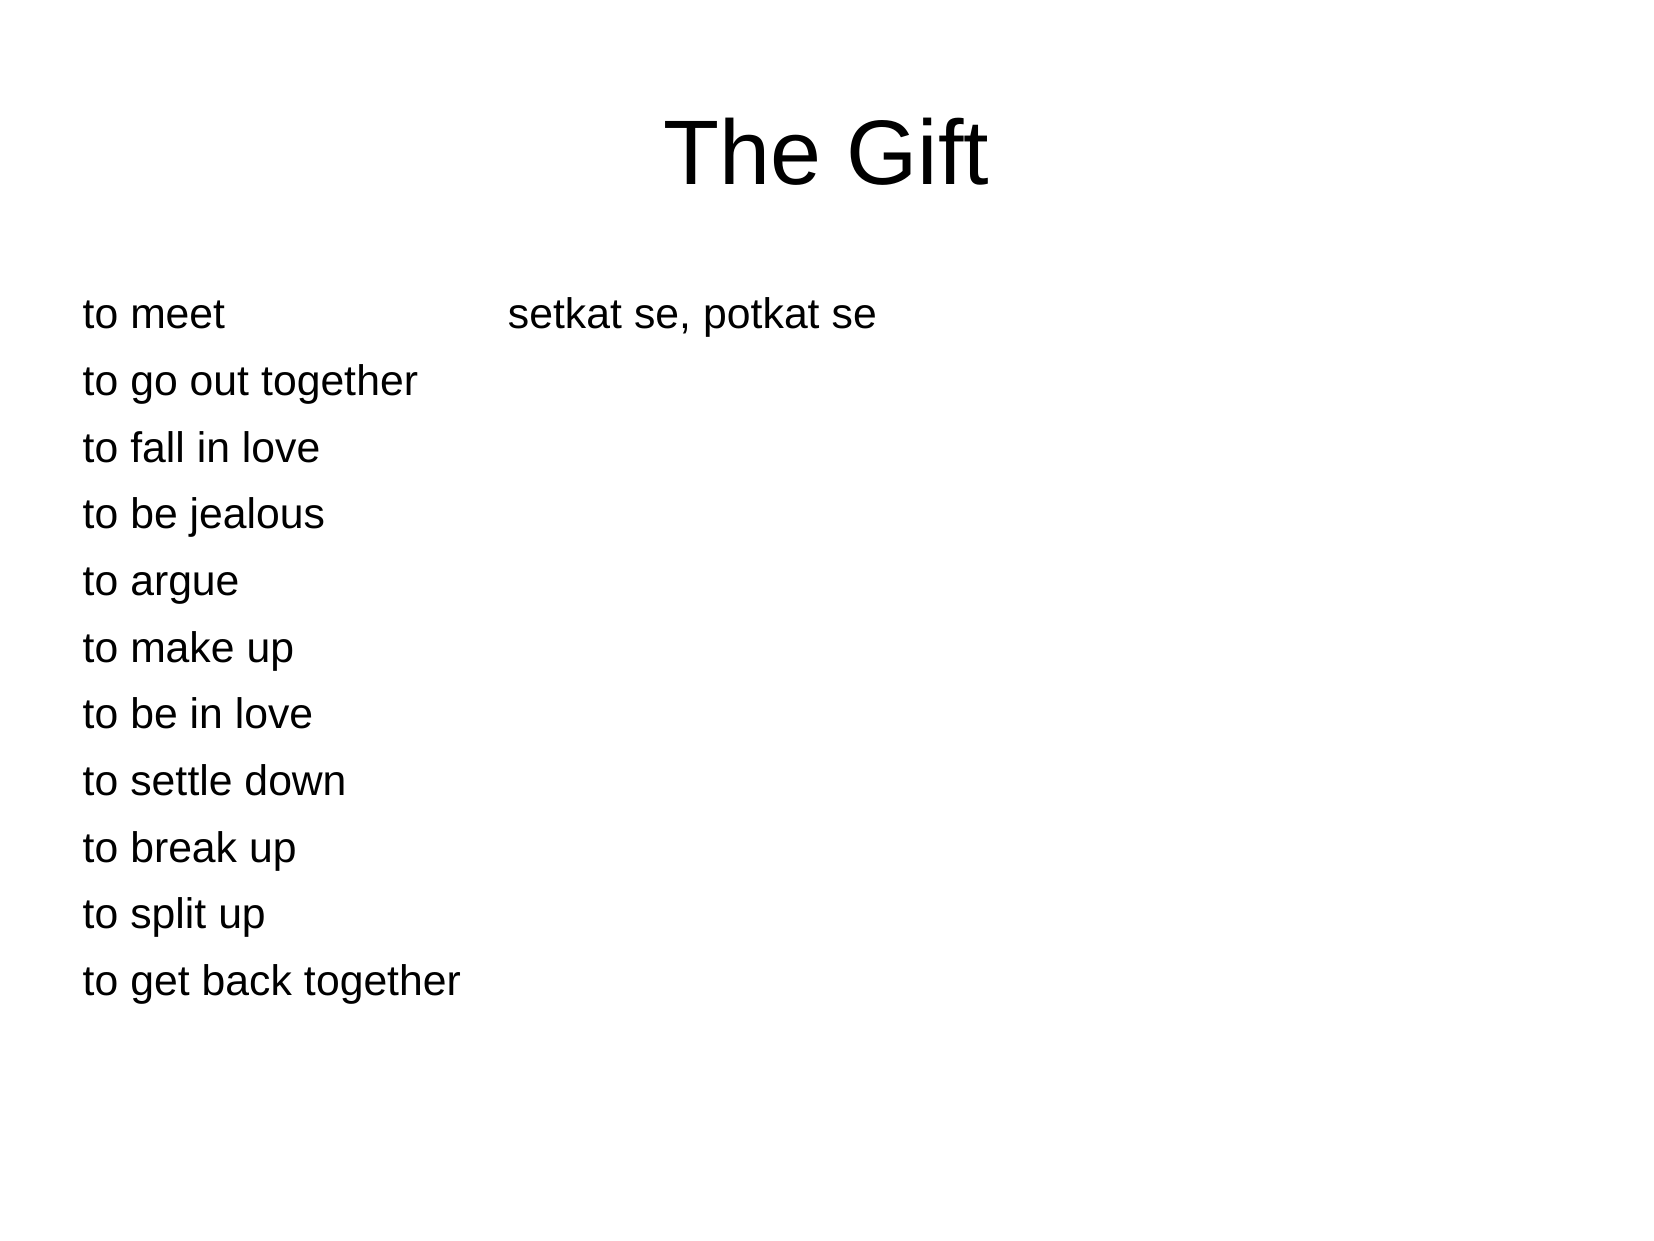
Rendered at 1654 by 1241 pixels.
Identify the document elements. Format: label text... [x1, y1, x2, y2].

title The Gift [82, 49, 1571, 257]
list to meet setkat se, potkat se to go out together to fall in love to be jealous to argue to make up to be in love to settle down to break up to split up to get back together [82, 290, 1571, 1010]
